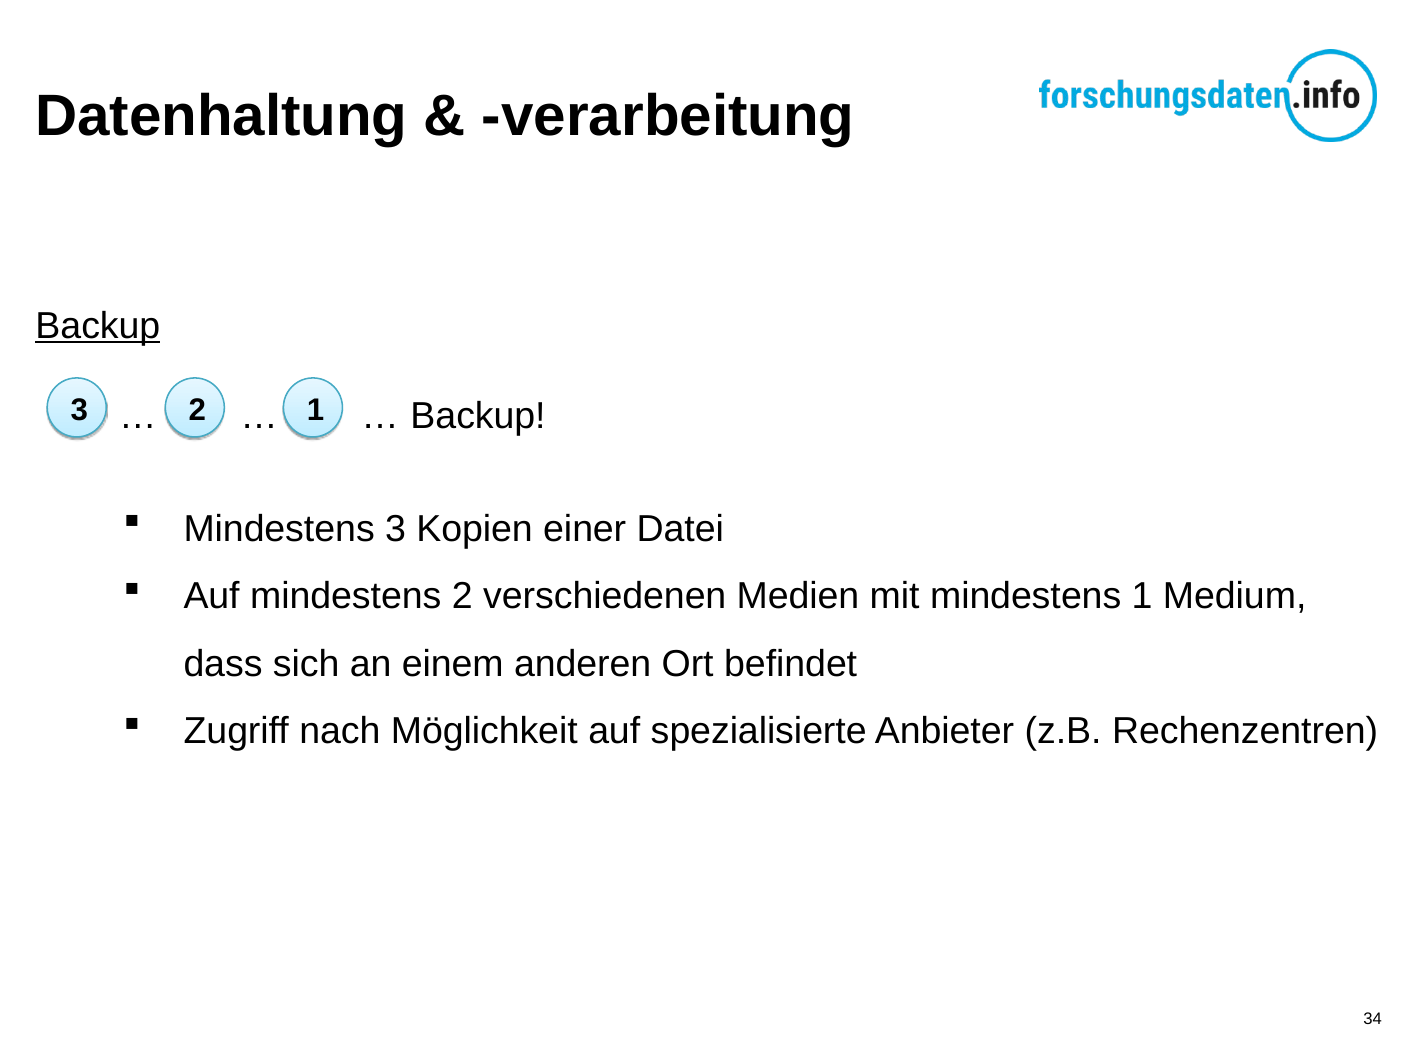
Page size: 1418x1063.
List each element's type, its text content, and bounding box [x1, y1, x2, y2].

text_box 3 [47, 377, 107, 437]
picture [1342, 107, 1377, 142]
title Datenhaltung & -verarbeitung [35, 76, 1022, 254]
text_box 2 [165, 377, 225, 437]
text_box Backup … … … Backup! Mindestens 3 Kopien einer Datei Auf mindestens 2 verschiedenen Medien mit mindestens 1 Medium, dass sich an einem anderen Ort befindet Zugriff nach Möglichkeit auf spezialisierte Anbieter (z.B. Rechenzentren) [35, 301, 1382, 1040]
text_box 1 [283, 377, 343, 437]
picture [1339, 49, 1377, 85]
picture [1039, 49, 1372, 142]
